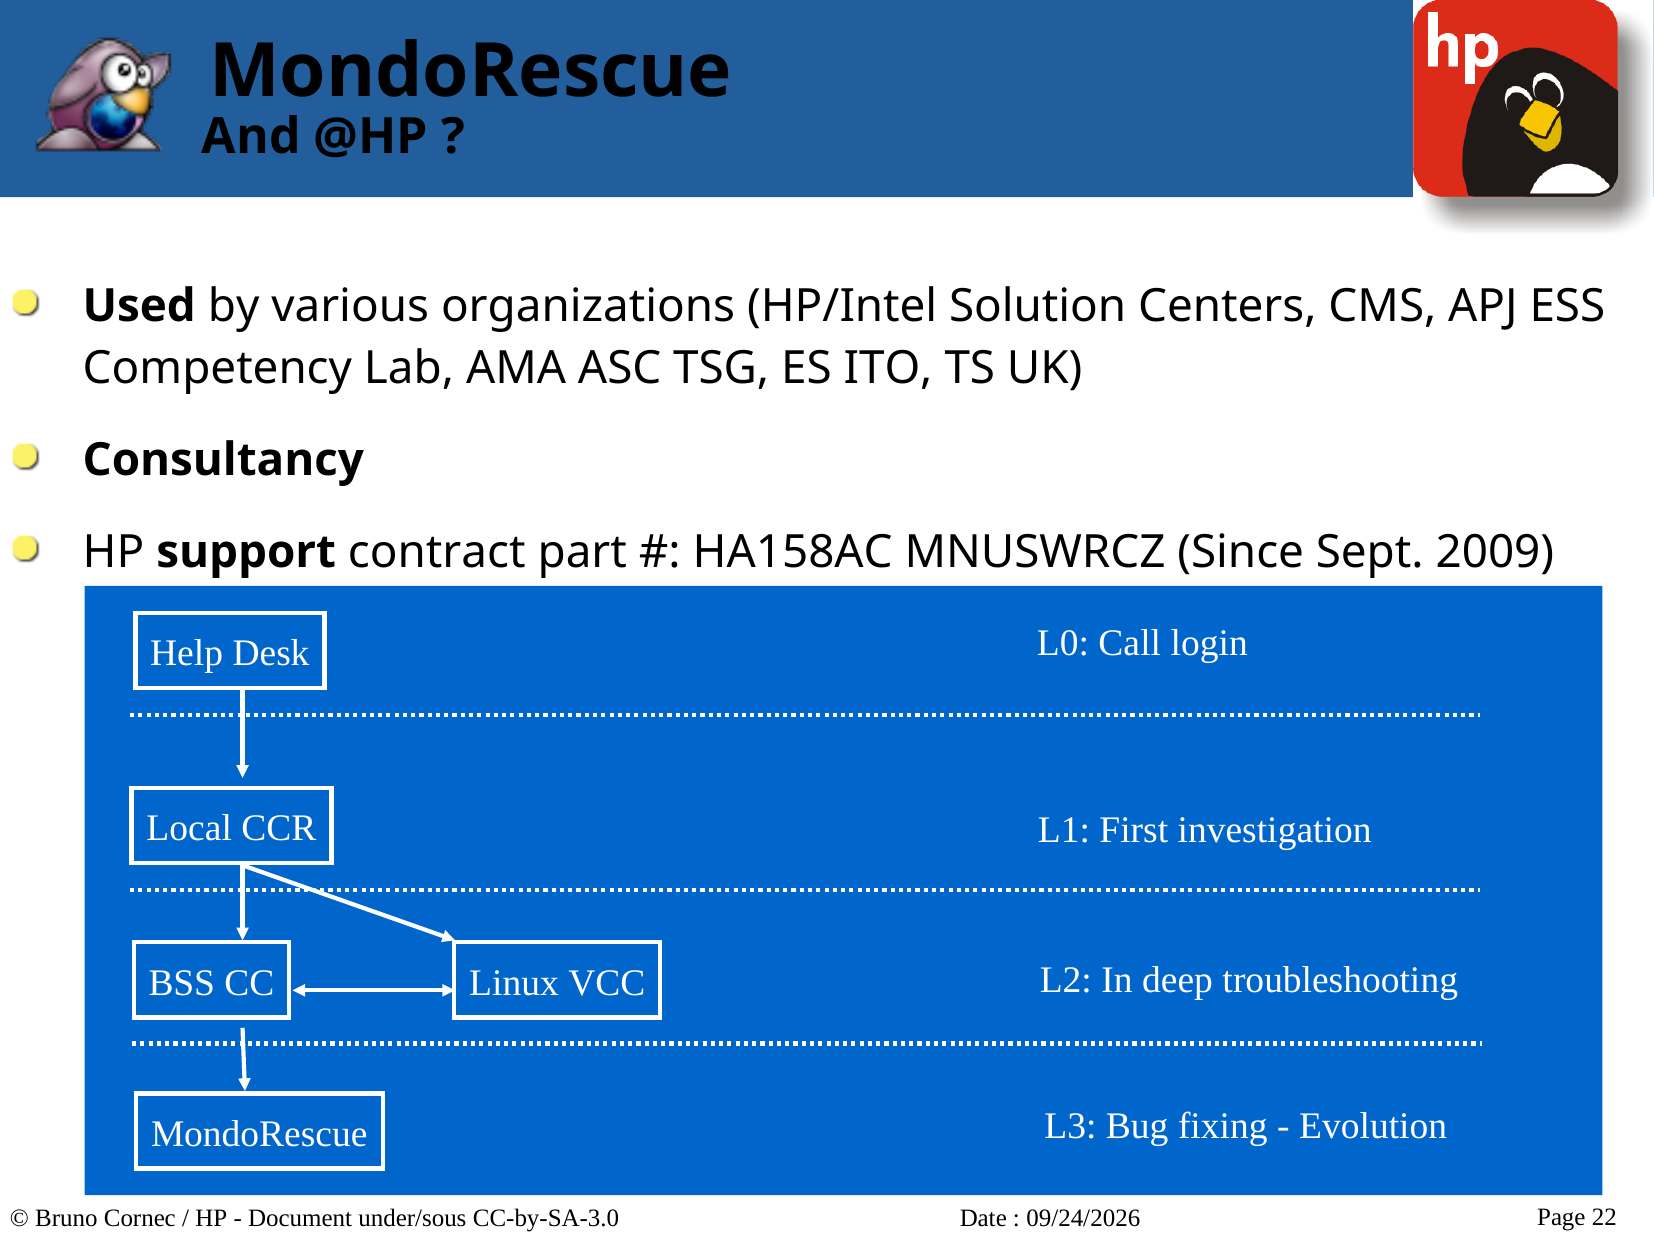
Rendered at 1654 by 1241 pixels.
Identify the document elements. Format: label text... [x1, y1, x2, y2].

text_box Local CCR [131, 787, 332, 864]
text_box L0: Call login [805, 602, 1481, 678]
text_box L3: Bug fixing - Evolution [908, 1085, 1584, 1161]
text_box Help Desk [135, 612, 325, 689]
list Used by various organizations (HP/Intel Solution Centers, CMS, APJ ESS Competency Lab, AMA ASC TSG, ES ITO, TS UK) Consultancy HP support contract part #: HA158AC MNUSWRCZ (Since Sept. 2009) [0, 271, 1637, 1158]
picture [0, 0, 211, 199]
text_box L1: First investigation [867, 789, 1543, 866]
text_box MondoRescue [136, 1093, 383, 1169]
text_box Linux VCC [454, 942, 661, 1018]
text_box [84, 585, 1603, 1196]
title And @HP ? [201, 32, 1191, 241]
picture [1413, 0, 1654, 235]
text_box L2: In deep troubleshooting [911, 940, 1587, 1016]
text_box BSS CC [133, 942, 290, 1018]
